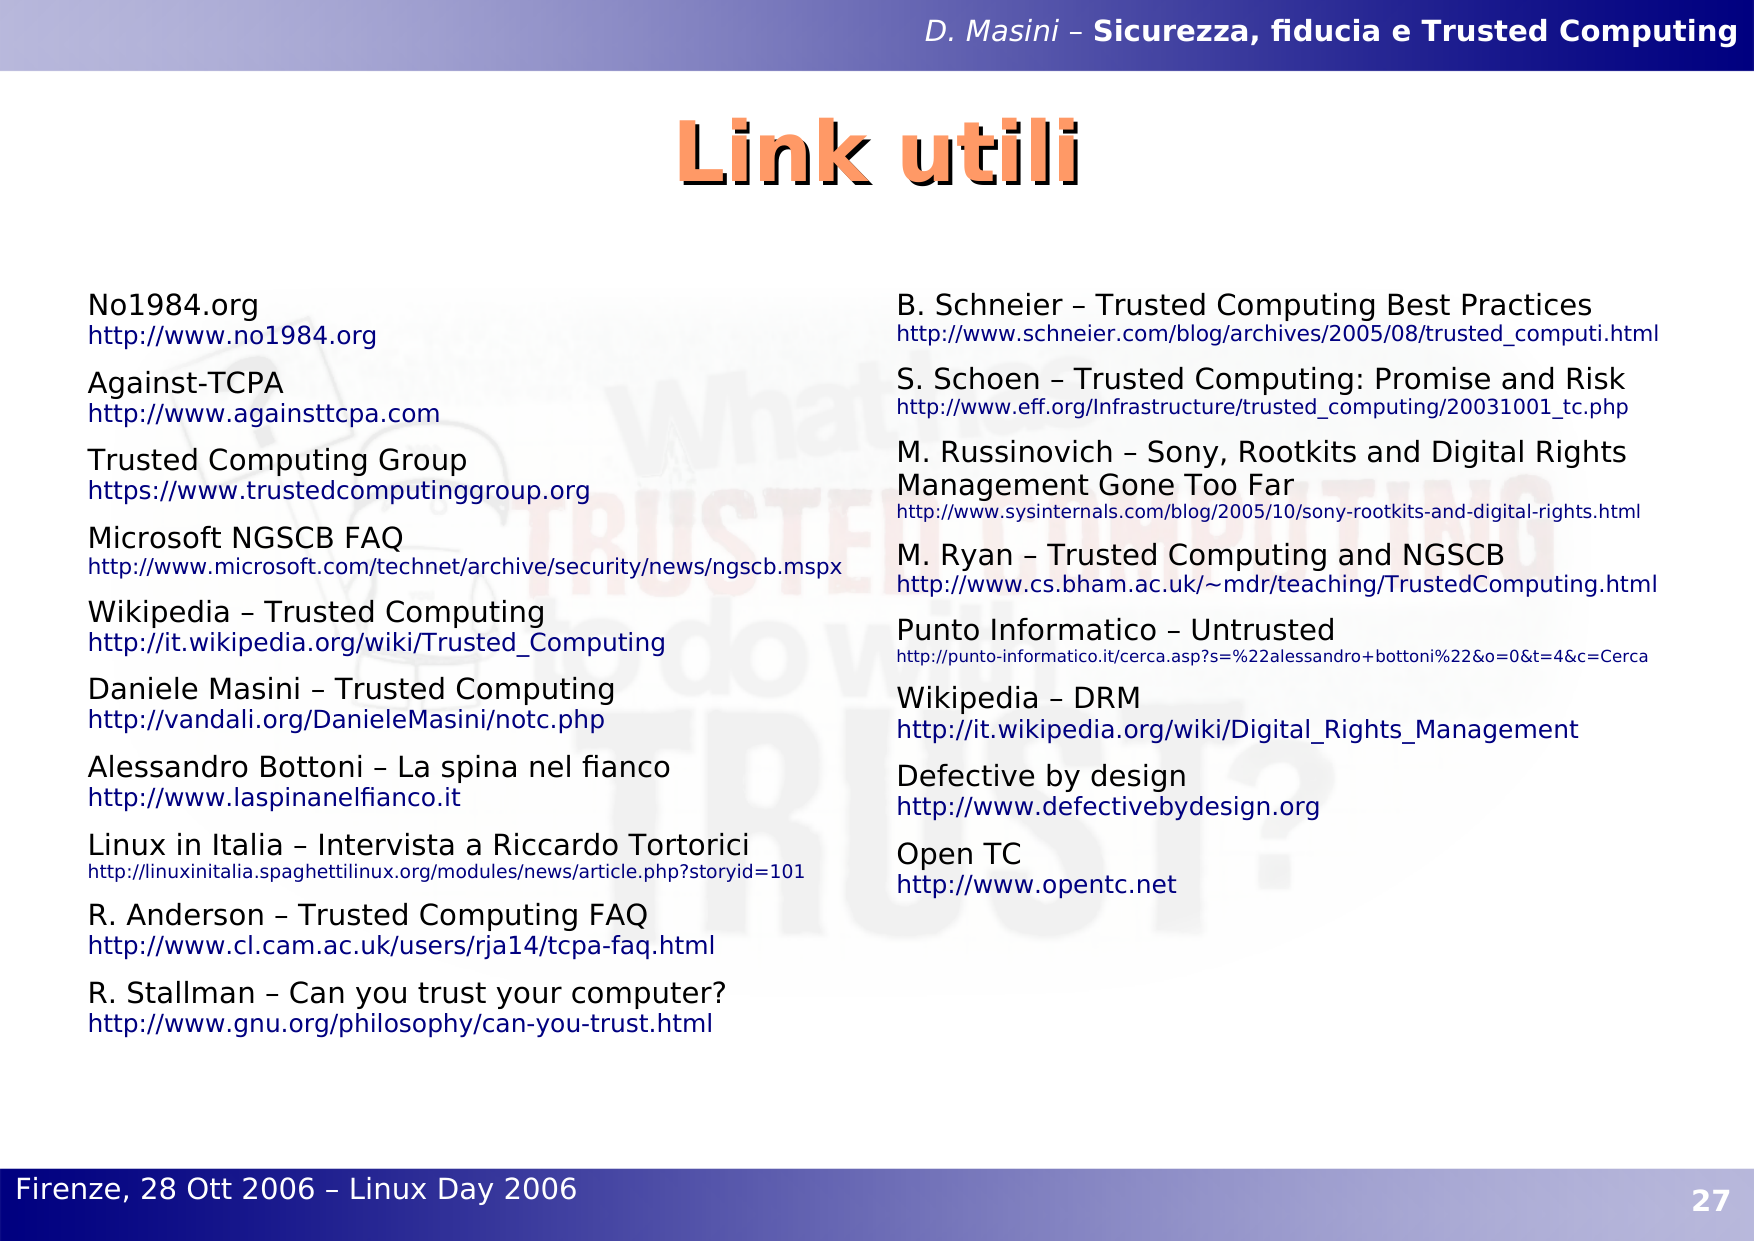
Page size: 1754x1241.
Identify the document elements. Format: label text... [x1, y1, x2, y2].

text_box <numero> [1641, 1185, 1732, 1223]
list No1984.org http://www.no1984.org Against-TCPA http://www.againsttcpa.com Trusted Computing Group https://www.trustedcomputinggroup.org Microsoft NGSCB FAQ http://www.microsoft.com/technet/archive/security/news/ngscb.mspx Wikipedia – Trusted Computing http://it.wikipedia.org/wiki/Trusted_Computing Daniele Masini – Trusted Computing http://vandali.org/DanieleMasini/notc.php Alessandro Bottoni – La spina nel fianco http://www.laspinanelfianco.it Linux in Italia – Intervista a Riccardo Tortorici http://linuxinitalia.spaghettilinux.org/modules/news/article.php?storyid=101 R. Anderson – Trusted Computing FAQ http://www.cl.cam.ac.uk/users/rja14/tcpa-faq.html R. Stallman – Can you trust your computer? http://www.gnu.org/philosophy/can-you-trust.html [87, 289, 858, 1108]
text_box D. Masini – Sicurezza, fiducia e Trusted Computing [602, 7, 1754, 63]
list B. Schneier – Trusted Computing Best Practices http://www.schneier.com/blog/archives/2005/08/trusted_computi.html S. Schoen – Trusted Computing: Promise and Risk http://www.eff.org/Infrastructure/trusted_computing/20031001_tc.php M. Russinovich – Sony, Rootkits and Digital Rights Management Gone Too Far http://www.sysinternals.com/blog/2005/10/sony-rootkits-and-digital-rights.html M. Ryan – Trusted Computing and NGSCB http://www.cs.bham.ac.uk/~mdr/teaching/TrustedComputing.html Punto Informatico – Untrusted http://punto-informatico.it/cerca.asp?s=%22alessandro+bottoni%22&o=0&t=4&c=Cerca Wikipedia – DRM http://it.wikipedia.org/wiki/Digital_Rights_Management Defective by design http://www.defectivebydesign.org Open TC http://www.opentc.net [896, 289, 1667, 1108]
text_box Firenze, 28 Ott 2006 – Linux Day 2006 [0, 1175, 1314, 1234]
picture [0, 0, 1754, 1241]
title Link utili [87, 49, 1667, 257]
